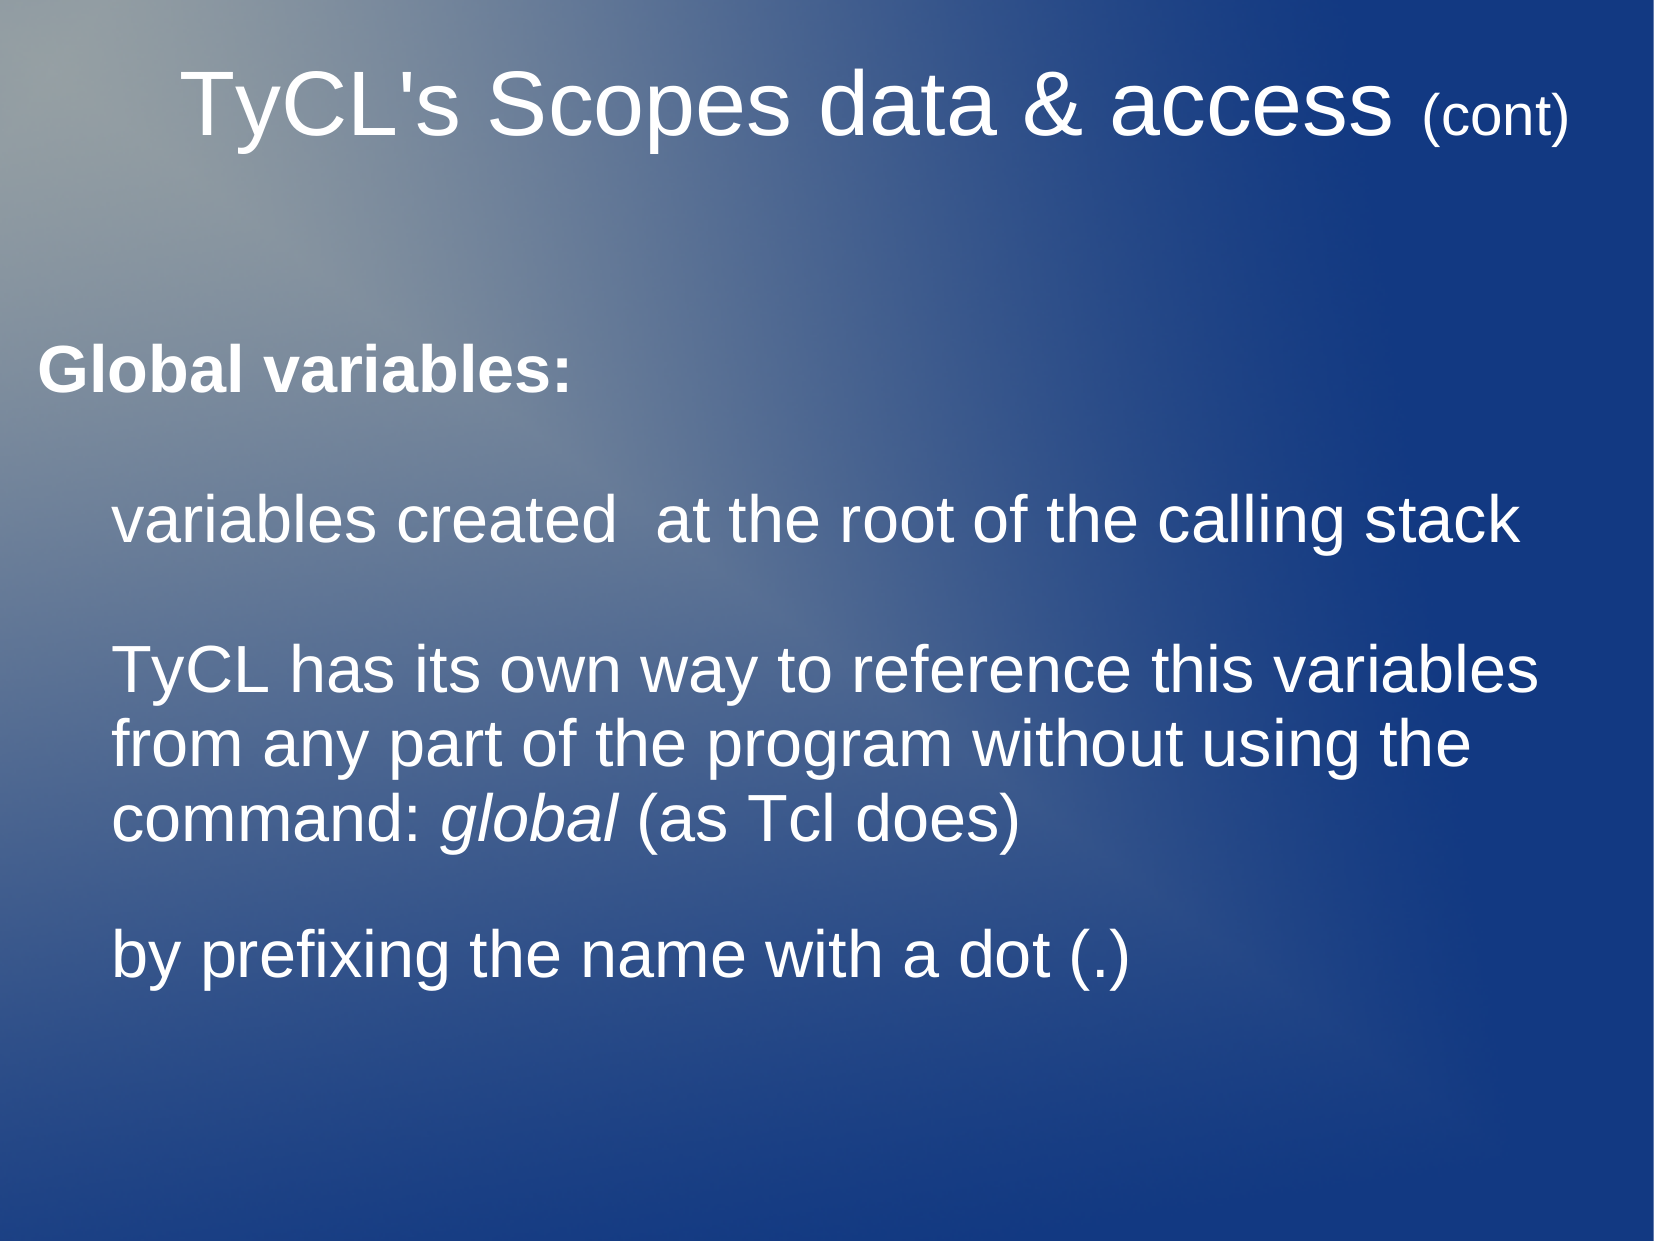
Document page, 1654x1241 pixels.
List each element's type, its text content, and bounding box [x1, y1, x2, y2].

title TyCL's Scopes data & access (cont) [82, 52, 1571, 155]
subtitle Global variables: variables created at the root of the calling stack TyCL has its own way to reference this variables from any part of the program without using the command: global (as Tcl does) by prefixing the name with a dot (.) [37, 297, 1613, 1102]
picture [0, 0, 1654, 1241]
